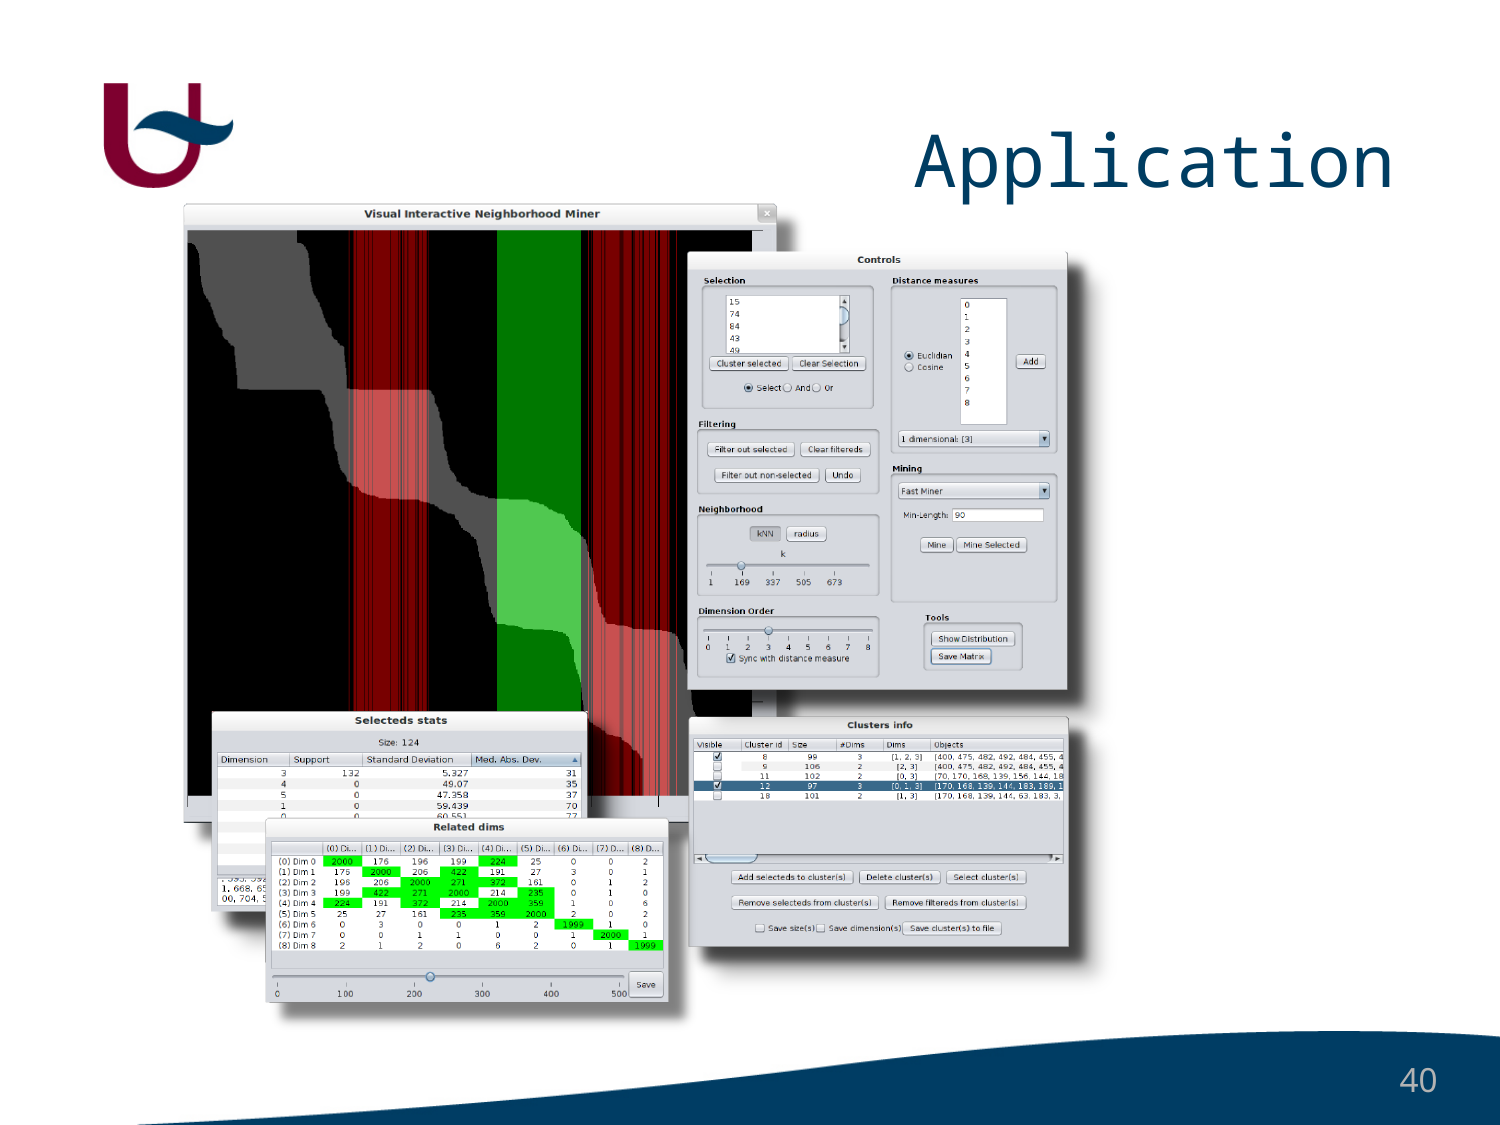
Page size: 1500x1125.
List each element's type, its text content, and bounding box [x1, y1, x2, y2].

picture [135, 164, 1500, 1125]
title Application [103, 105, 1396, 211]
picture [103, 83, 234, 105]
